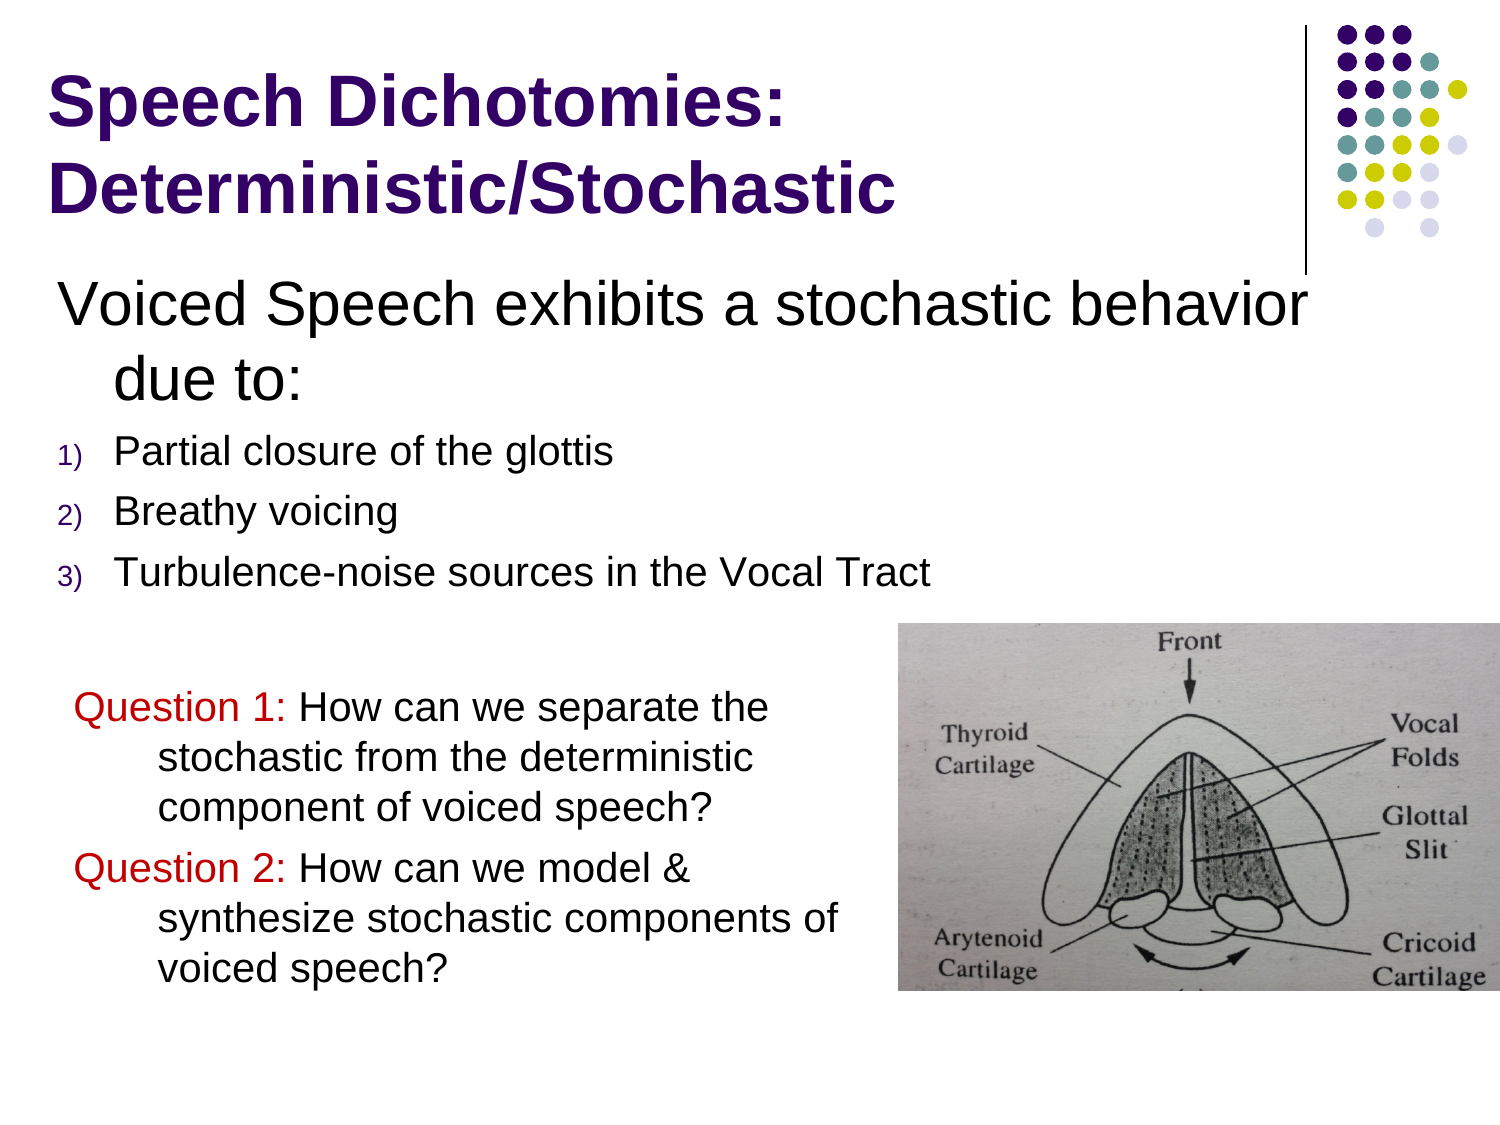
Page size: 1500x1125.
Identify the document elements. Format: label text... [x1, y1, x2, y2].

text_box Speech Dichotomies: Deterministic/Stochastic [32, 23, 1270, 236]
text_box Voiced Speech exhibits a stochastic behavior due to: Partial closure of the glottis Breathy voicing Turbulence-noise sources in the Vocal Tract [42, 255, 1379, 618]
picture [898, 623, 1500, 991]
text_box Question 1: How can we separate the stochastic from the deterministic component of voiced speech? Question 2: How can we model & synthesize stochastic components of voiced speech? [58, 672, 876, 1035]
